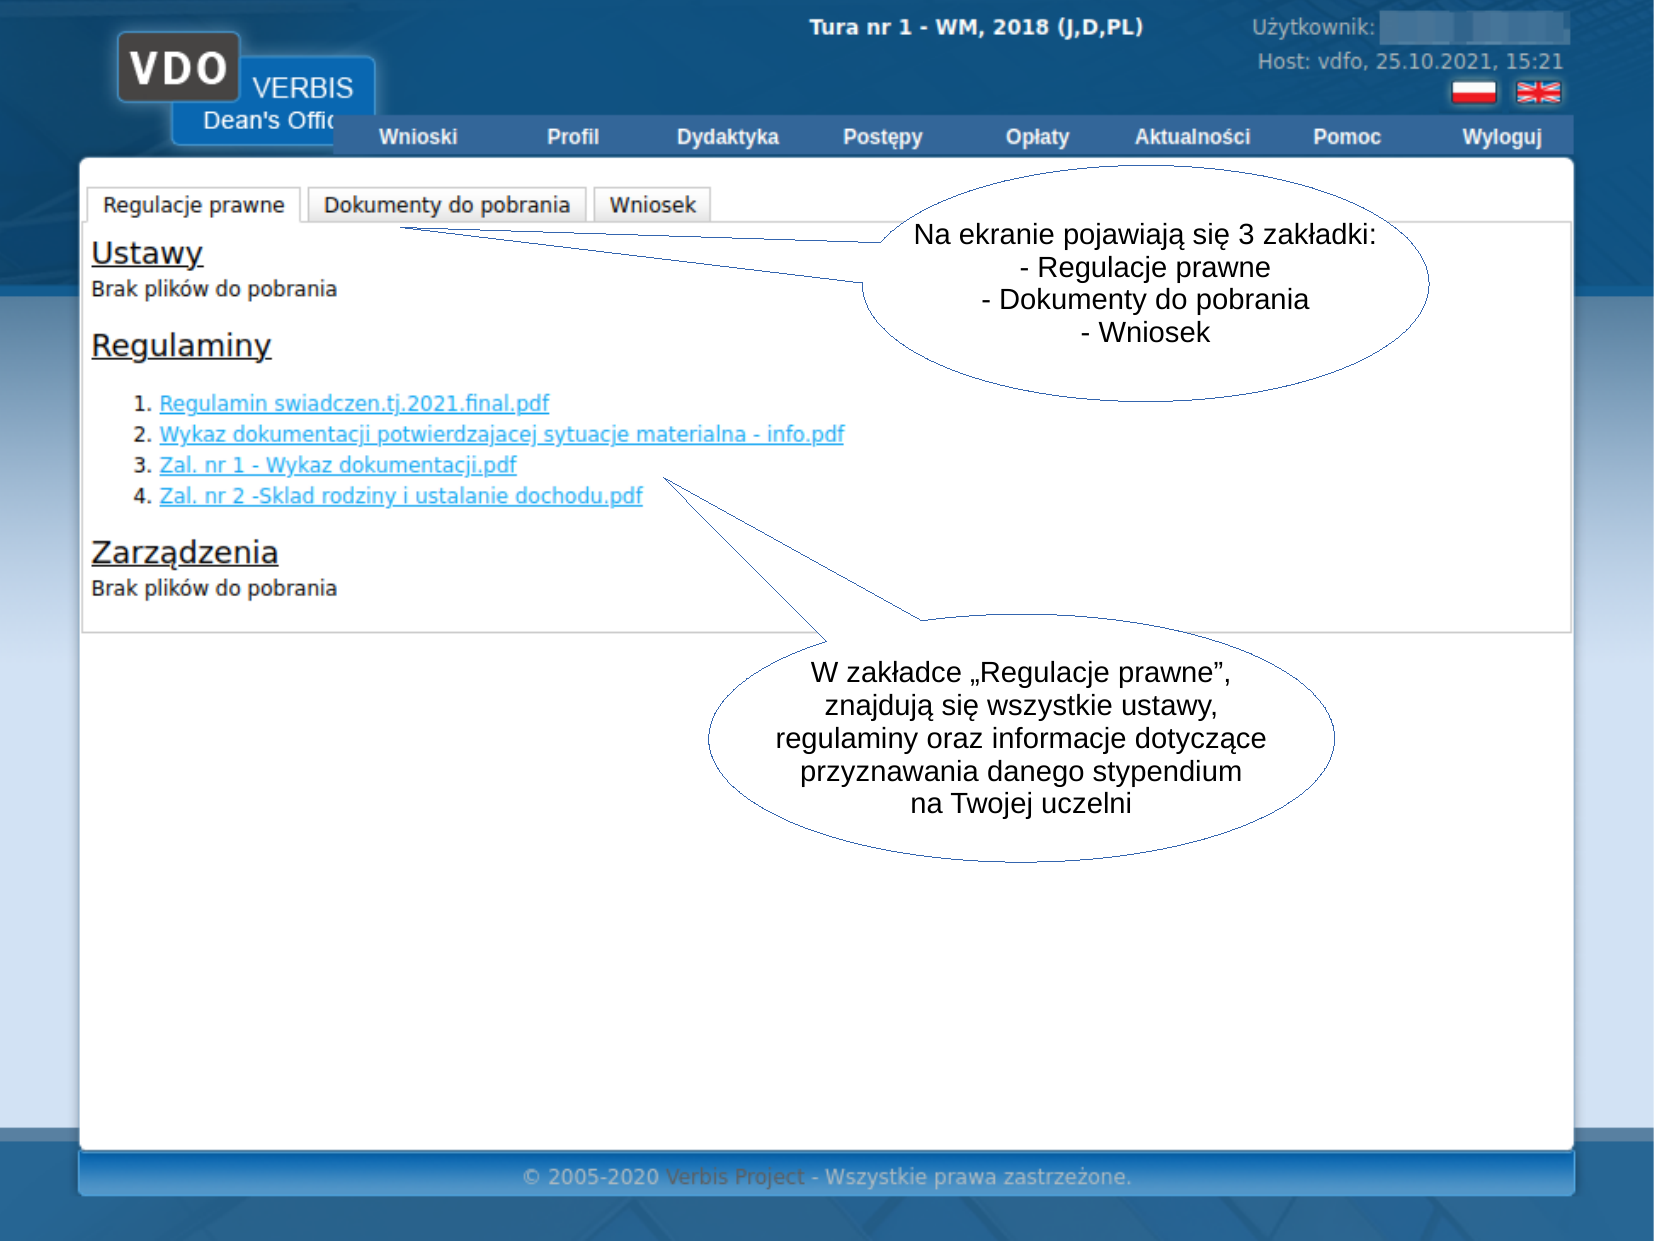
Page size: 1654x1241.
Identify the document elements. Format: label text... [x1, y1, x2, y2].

text_box W zakładce „Regulacje prawne”, znajdują się wszystkie ustawy, regulaminy oraz informacje dotyczące przyznawania danego stypendium na Twojej uczelni [663, 477, 1335, 863]
picture [0, 0, 1654, 1241]
text_box Na ekranie pojawiają się 3 zakładki: - Regulacje prawne - Dokumenty do pobrania - Wniosek [400, 165, 1430, 402]
